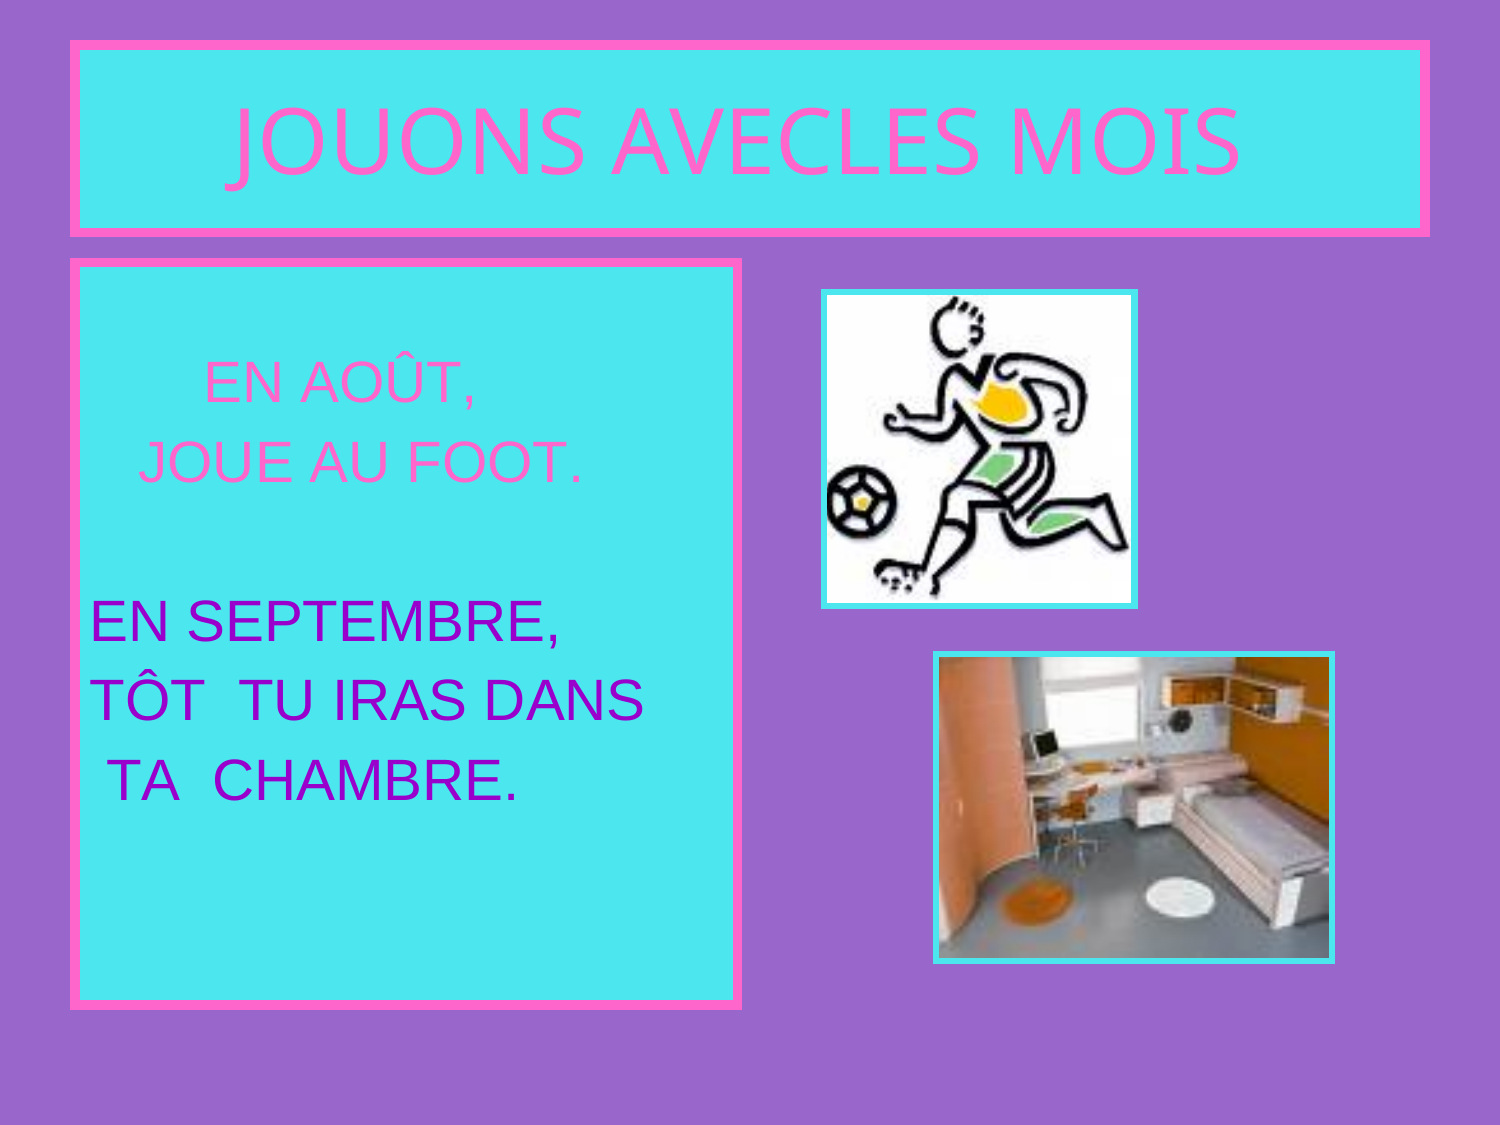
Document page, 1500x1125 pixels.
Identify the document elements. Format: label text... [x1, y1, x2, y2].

picture [939, 657, 1329, 958]
title JOUONS AVECLES MOIS [75, 45, 1426, 233]
picture [826, 295, 1132, 603]
list EN AOÛT, JOUE AU FOOT. EN SEPTEMBRE, TÔT TU IRAS DANS TA CHAMBRE. [75, 262, 738, 1006]
